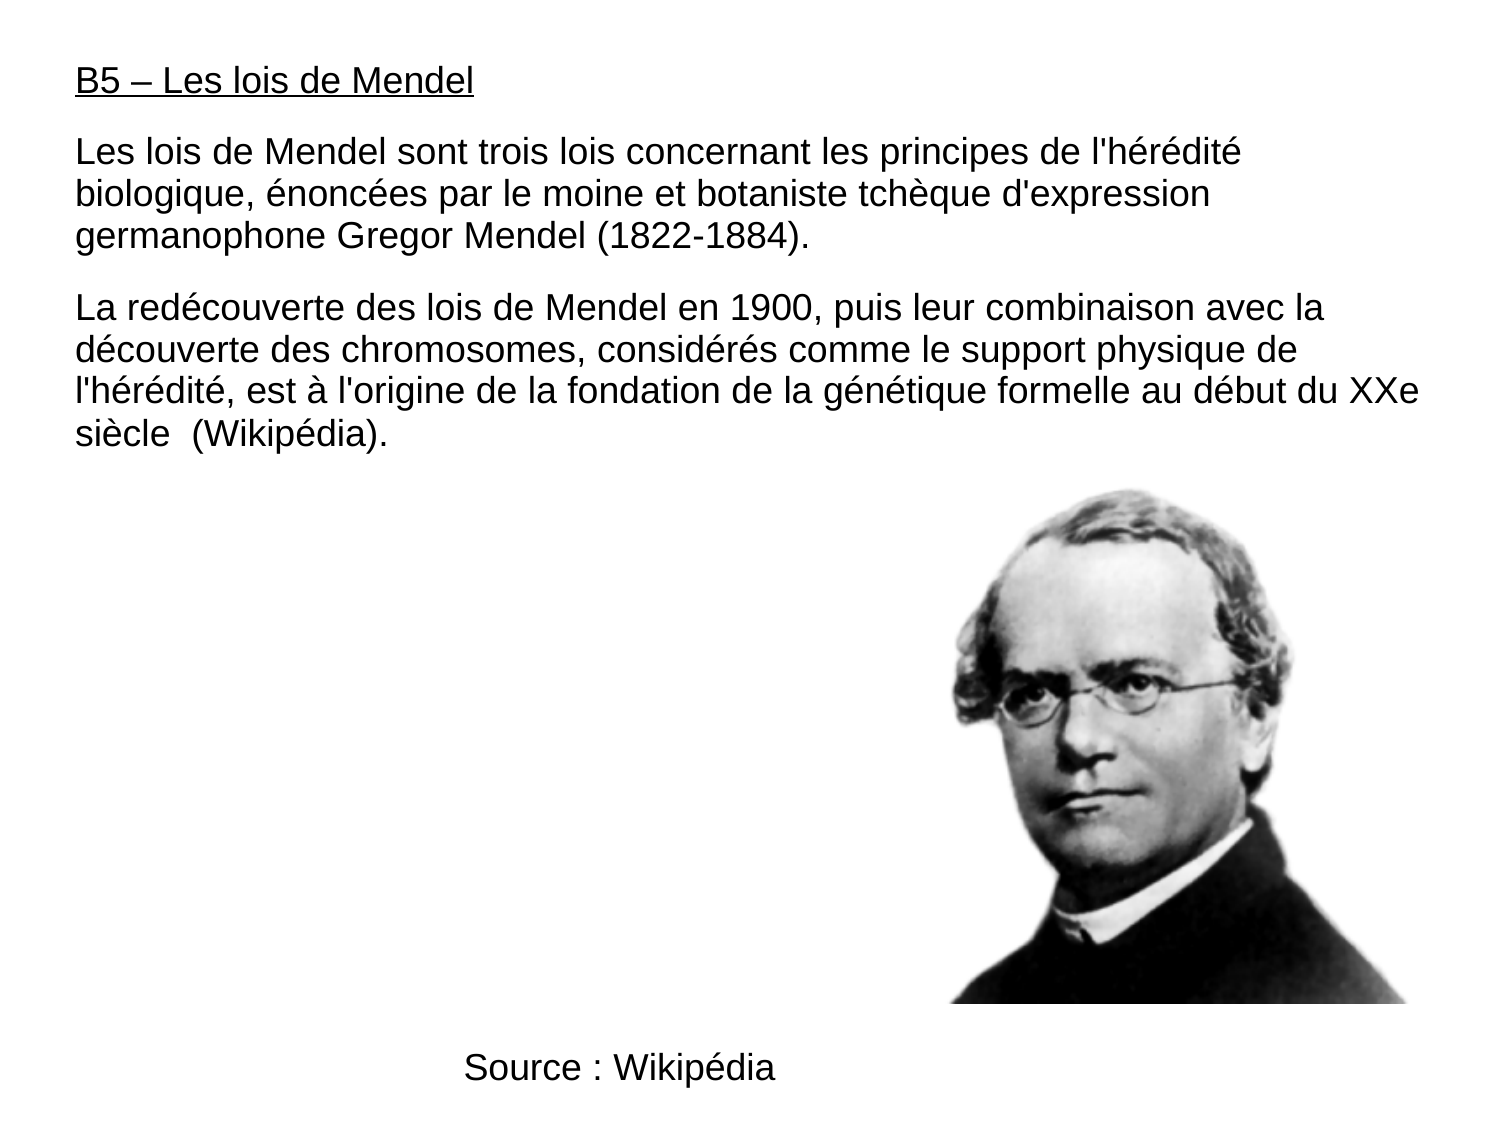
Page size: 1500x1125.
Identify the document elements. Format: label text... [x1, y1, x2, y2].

text_box Source : Wikipédia [448, 1039, 1004, 1097]
picture [897, 470, 1425, 1004]
list B5 – Les lois de Mendel Les lois de Mendel sont trois lois concernant les principes de l'hérédité biologique, énoncées par le moine et botaniste tchèque d'expression germanophone Gregor Mendel (1822-1884). La redécouverte des lois de Mendel en 1900, puis leur combinaison avec la découverte des chromosomes, considérés comme le support physique de l'hérédité, est à l'origine de la fondation de la génétique formelle au début du XXe siècle (Wikipédia). [75, 59, 1425, 1111]
